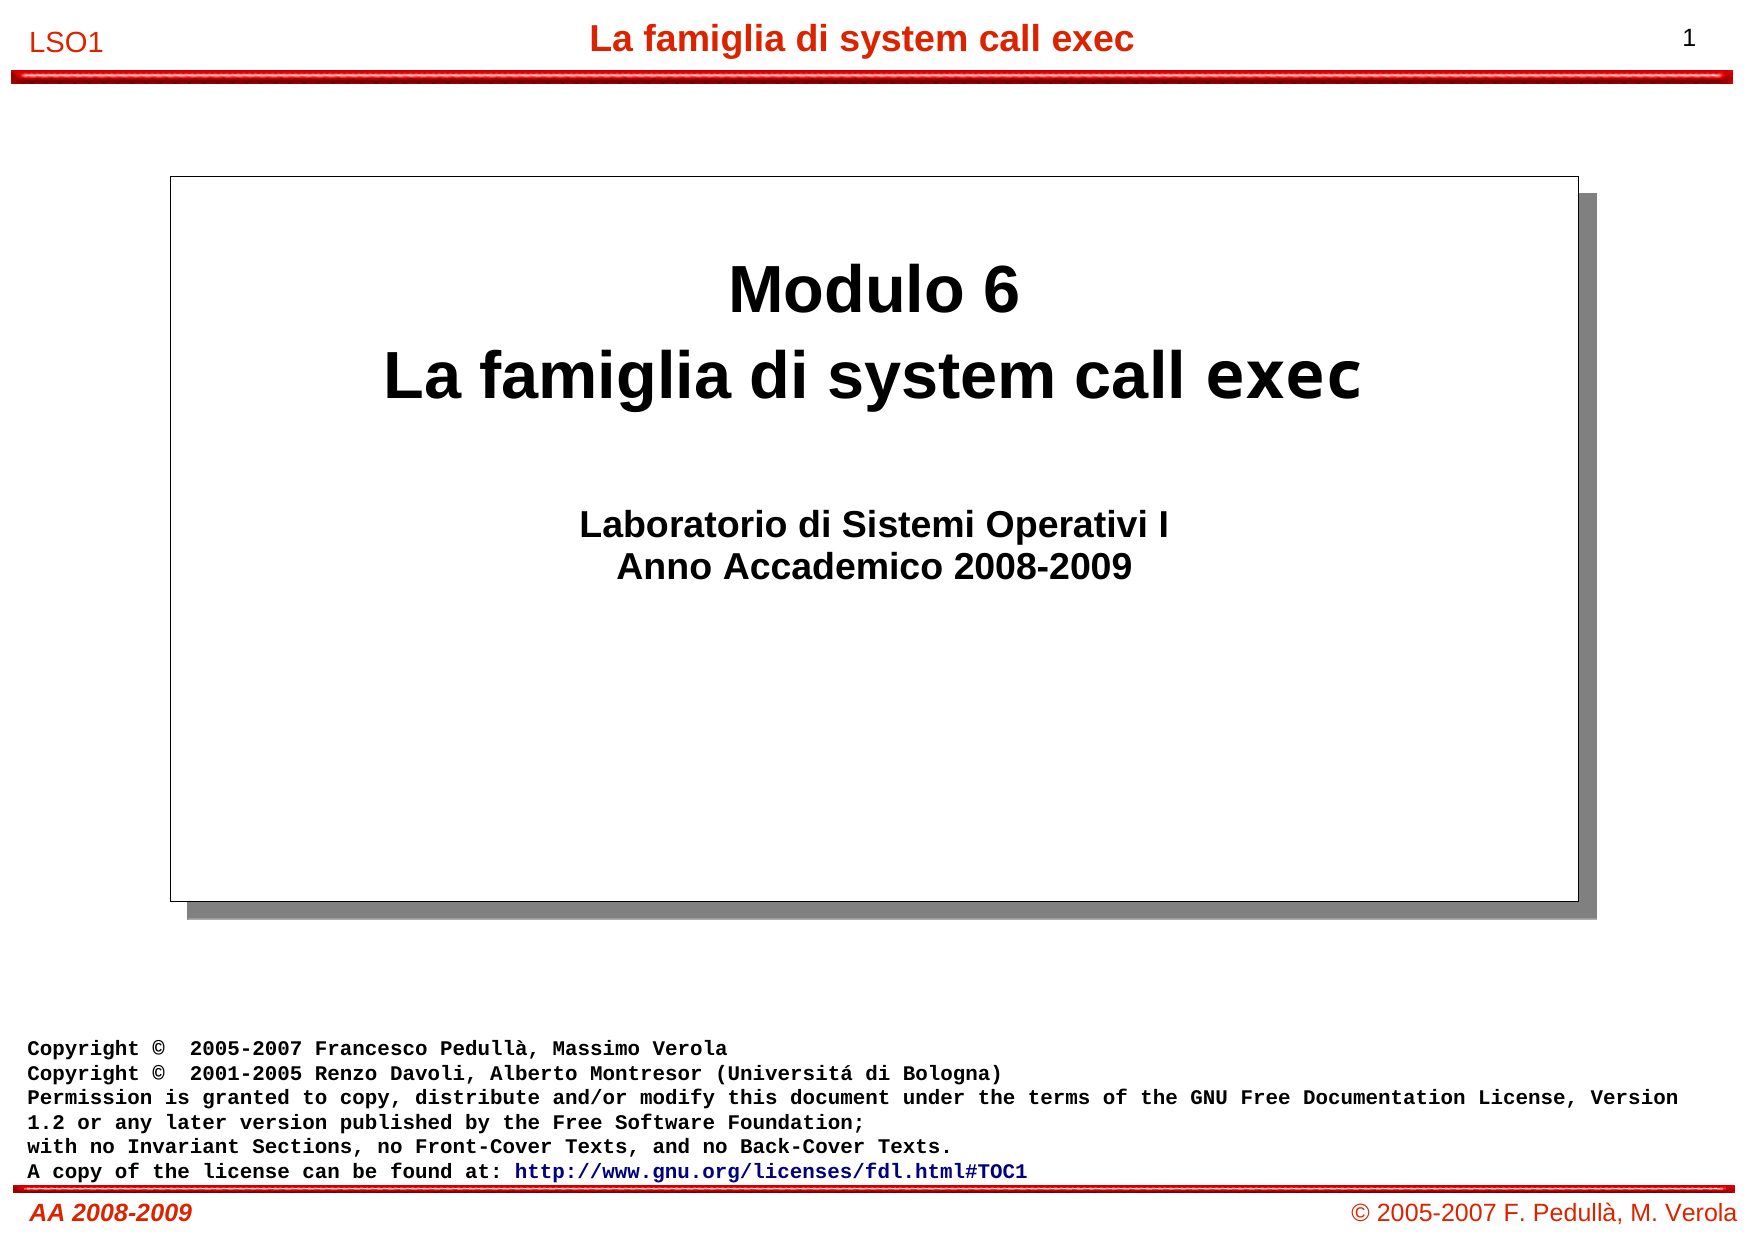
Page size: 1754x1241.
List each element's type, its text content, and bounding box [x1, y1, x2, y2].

picture [11, 70, 1733, 84]
text_box Copyright © 2005-2007 Francesco Pedullà, Massimo Verola Copyright © 2001-2005 Renzo Davoli, Alberto Montresor (Universitá di Bologna) Permission is granted to copy, distribute and/or modify this document under the terms of the GNU Free Documentation License, Version 1.2 or any later version published by the Free Software Foundation; with no Invariant Sections, no Front-Cover Texts, and no Back-Cover Texts. A copy of the license can be found at: http://www.gnu.org/licenses/fdl.html#TOC1 [27, 1037, 1716, 1181]
text_box Modulo 6 La famiglia di system call exec Laboratorio di Sistemi Operativi I Anno Accademico 2008-2009 [170, 176, 1579, 902]
picture [13, 1185, 1735, 1193]
